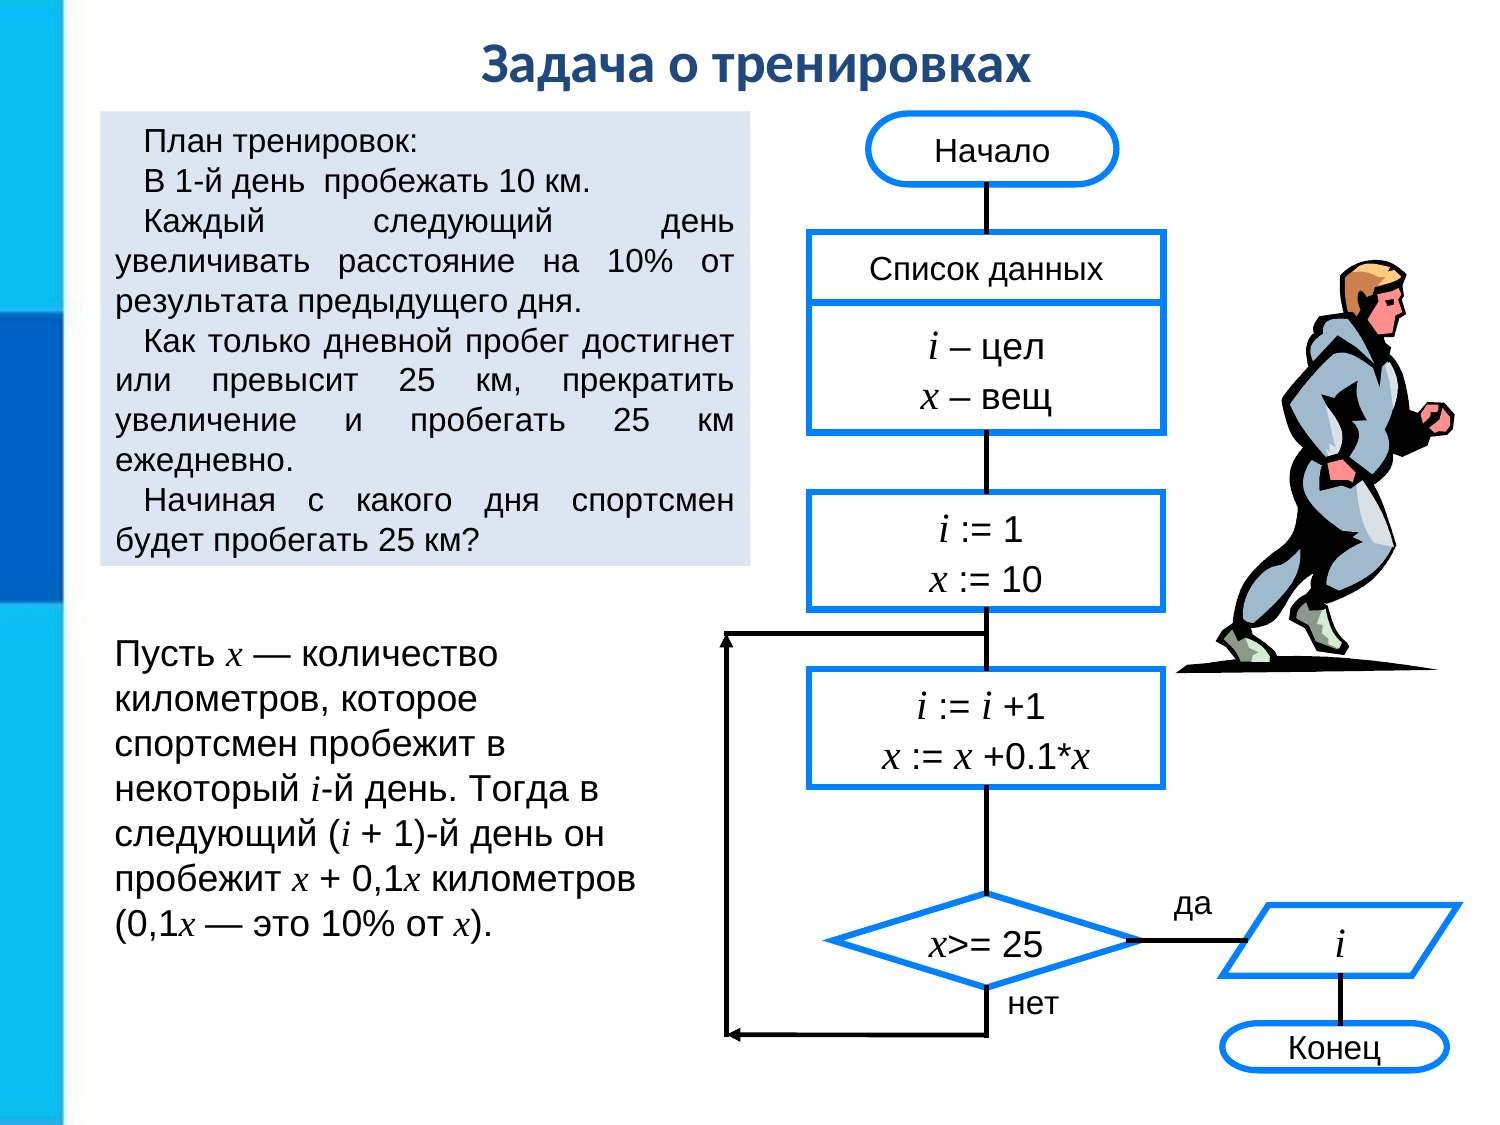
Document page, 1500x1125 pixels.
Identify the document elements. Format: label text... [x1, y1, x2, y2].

text_box i – цел x – вещ [809, 302, 1164, 433]
text_box i := 1 x := 10 [809, 491, 1164, 610]
text_box да [1151, 881, 1235, 929]
text_box Список данных [809, 231, 1164, 302]
text_box x>= 25 [832, 893, 1132, 988]
picture [0, 0, 1500, 1125]
text_box Задача о тренировках [88, 30, 1425, 102]
text_box План тренировок: В 1-й день пробежать 10 км. Каждый следующий день увеличивать расстояние на 10% от результата предыдущего дня. Как только дневной пробег достигнет или превысит 25 км, прекратить увеличение и пробегать 25 км ежедневно. Начиная с какого дня спортсмен будет пробегать 25 км? [100, 111, 751, 566]
text_box нет [992, 981, 1075, 1030]
text_box Начало [868, 113, 1117, 185]
text_box Конец [1222, 1023, 1447, 1071]
text_box i := i +1 x := x +0.1*x [809, 668, 1164, 787]
text_box Пусть x — количество километров, которое спортсмен пробежит в некоторый i-й день. Тогда в следующий (i + 1)-й день он пробежит x + 0,1x километров (0,1x — это 10% от x). [99, 620, 663, 997]
text_box i [1222, 904, 1459, 976]
